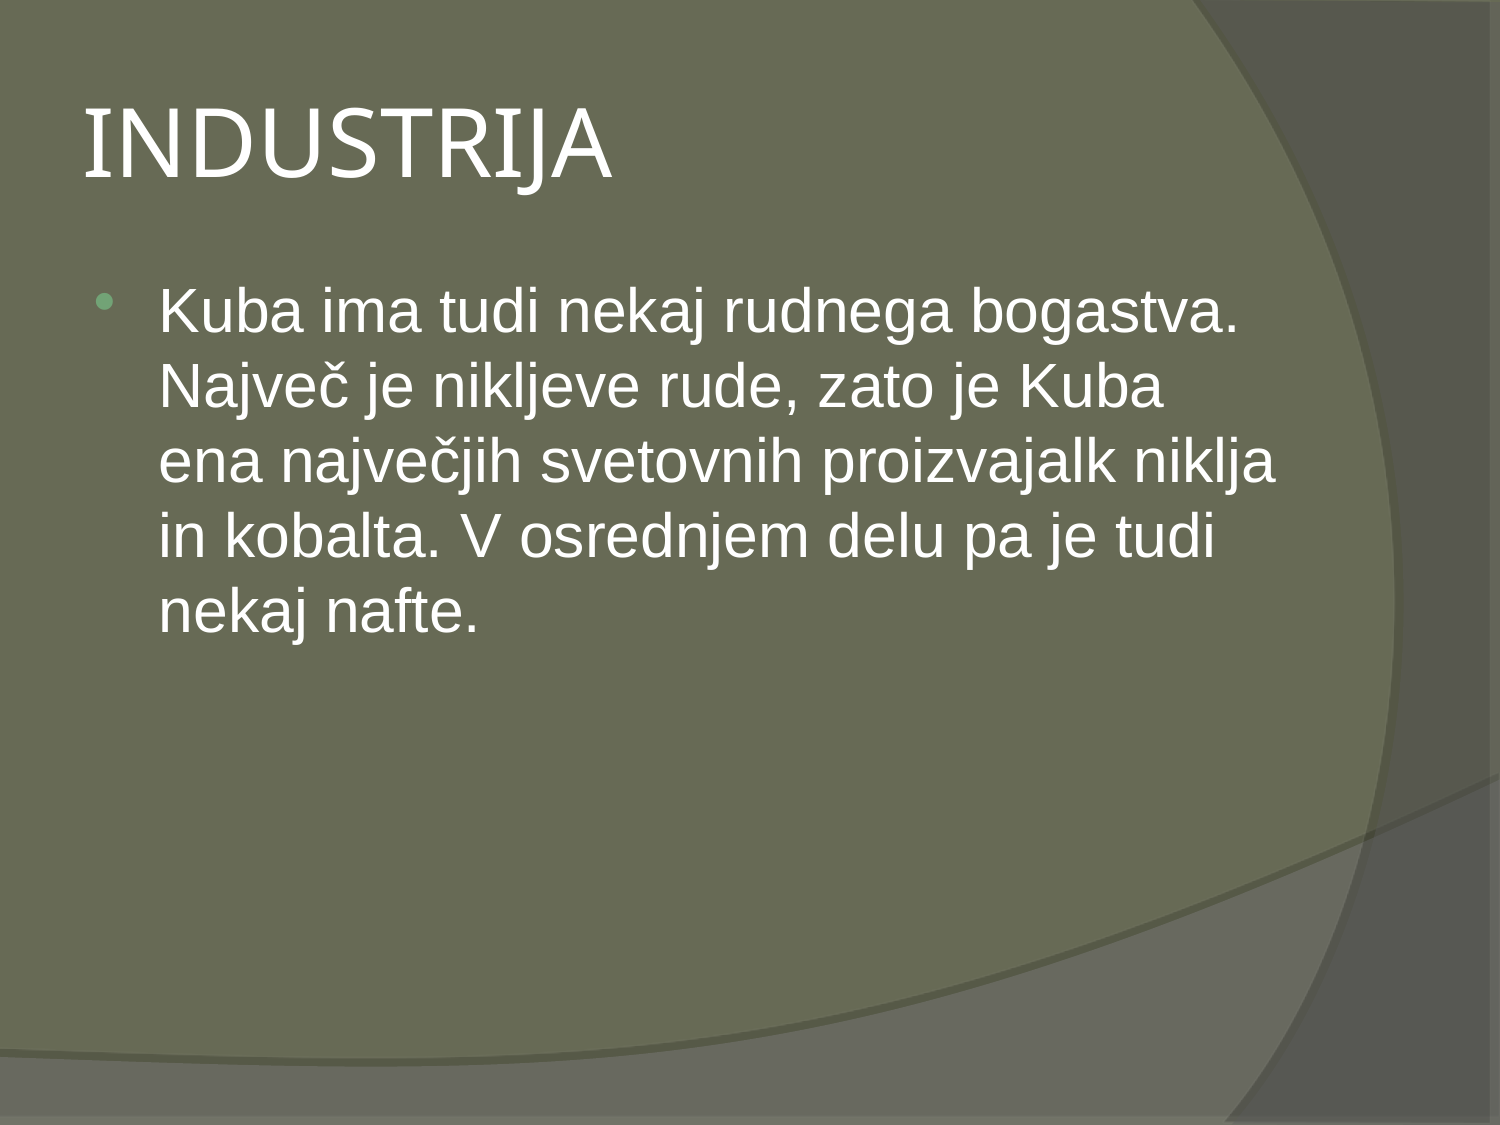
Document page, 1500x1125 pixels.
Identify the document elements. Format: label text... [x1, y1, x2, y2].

list Kuba ima tudi nekaj rudnega bogastva. Največ je nikljeve rude, zato je Kuba ena največjih svetovnih proizvajalk niklja in kobalta. V osrednjem delu pa je tudi nekaj nafte. [75, 262, 1300, 1005]
title INDUSTRIJA [75, 45, 1300, 233]
